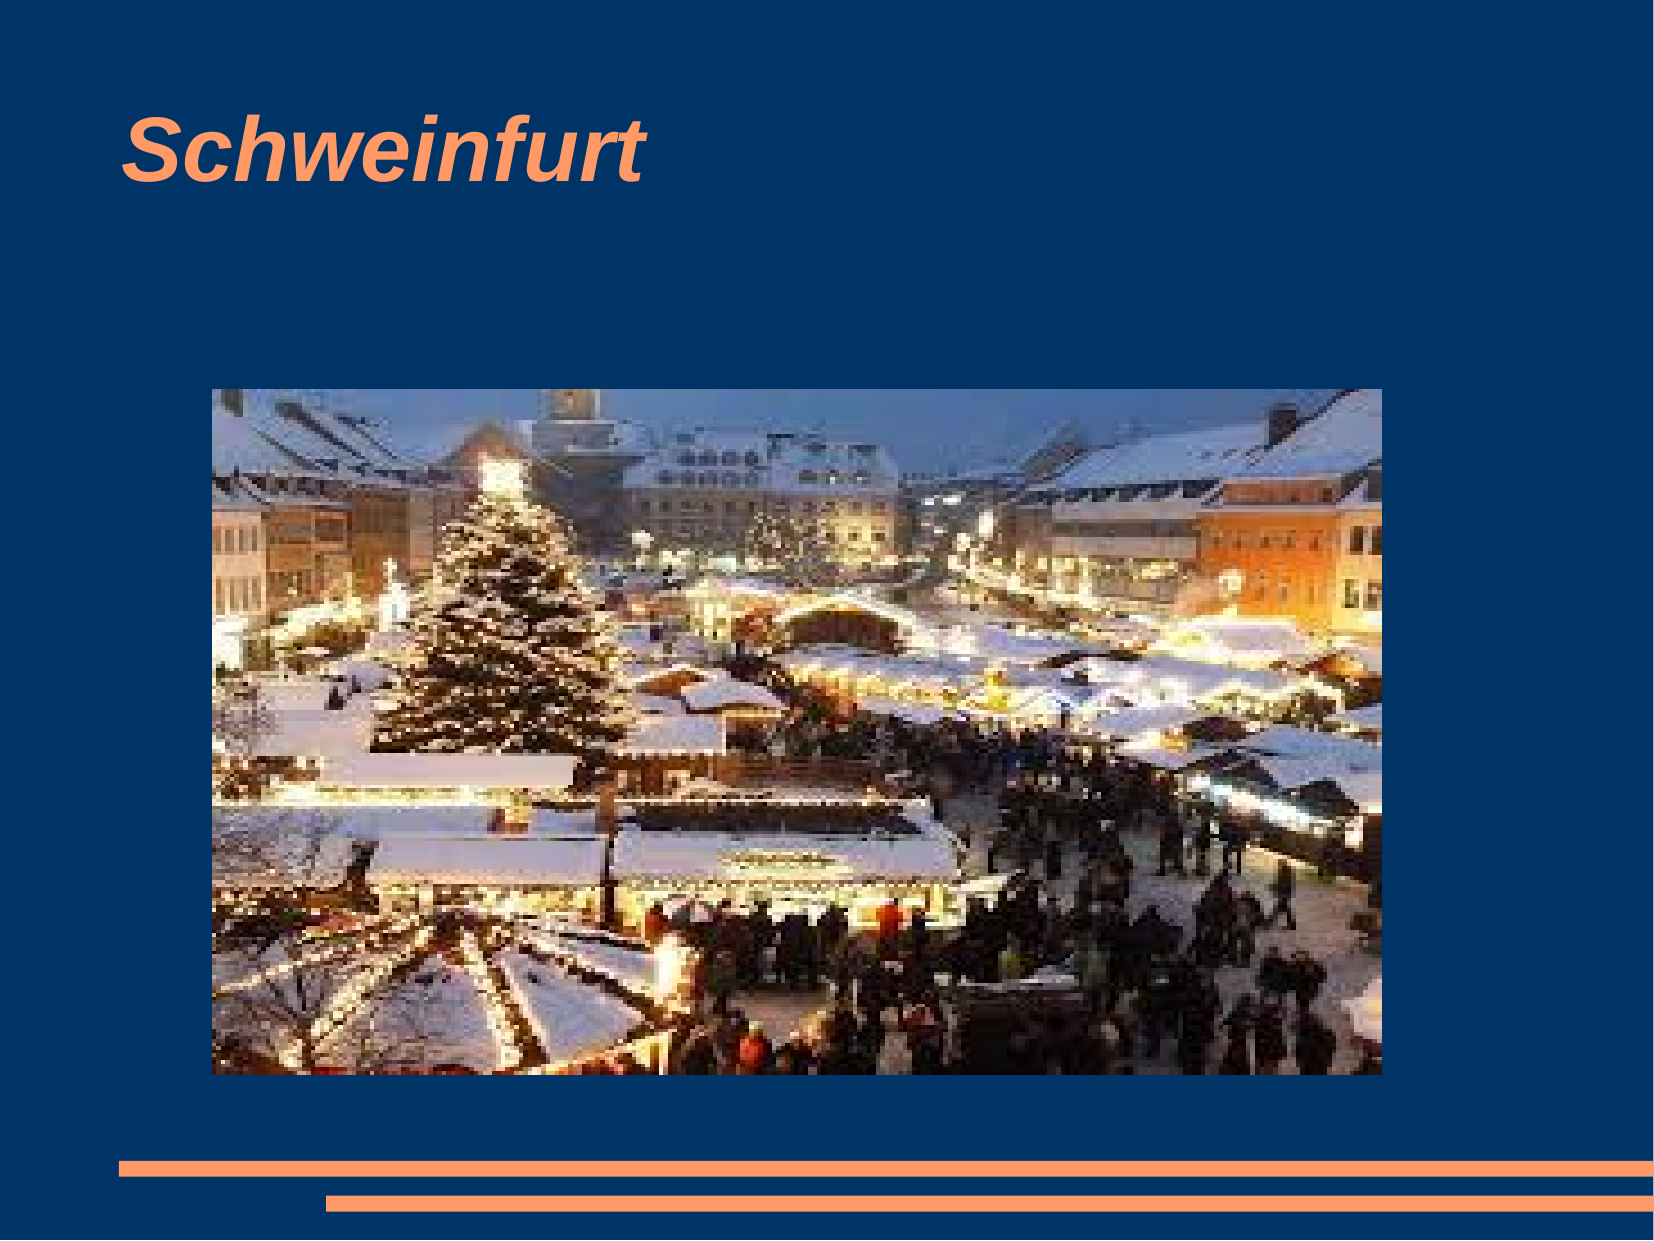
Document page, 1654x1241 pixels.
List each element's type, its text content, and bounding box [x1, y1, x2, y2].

picture [212, 389, 1382, 1075]
title Schweinfurt [121, 46, 1534, 254]
